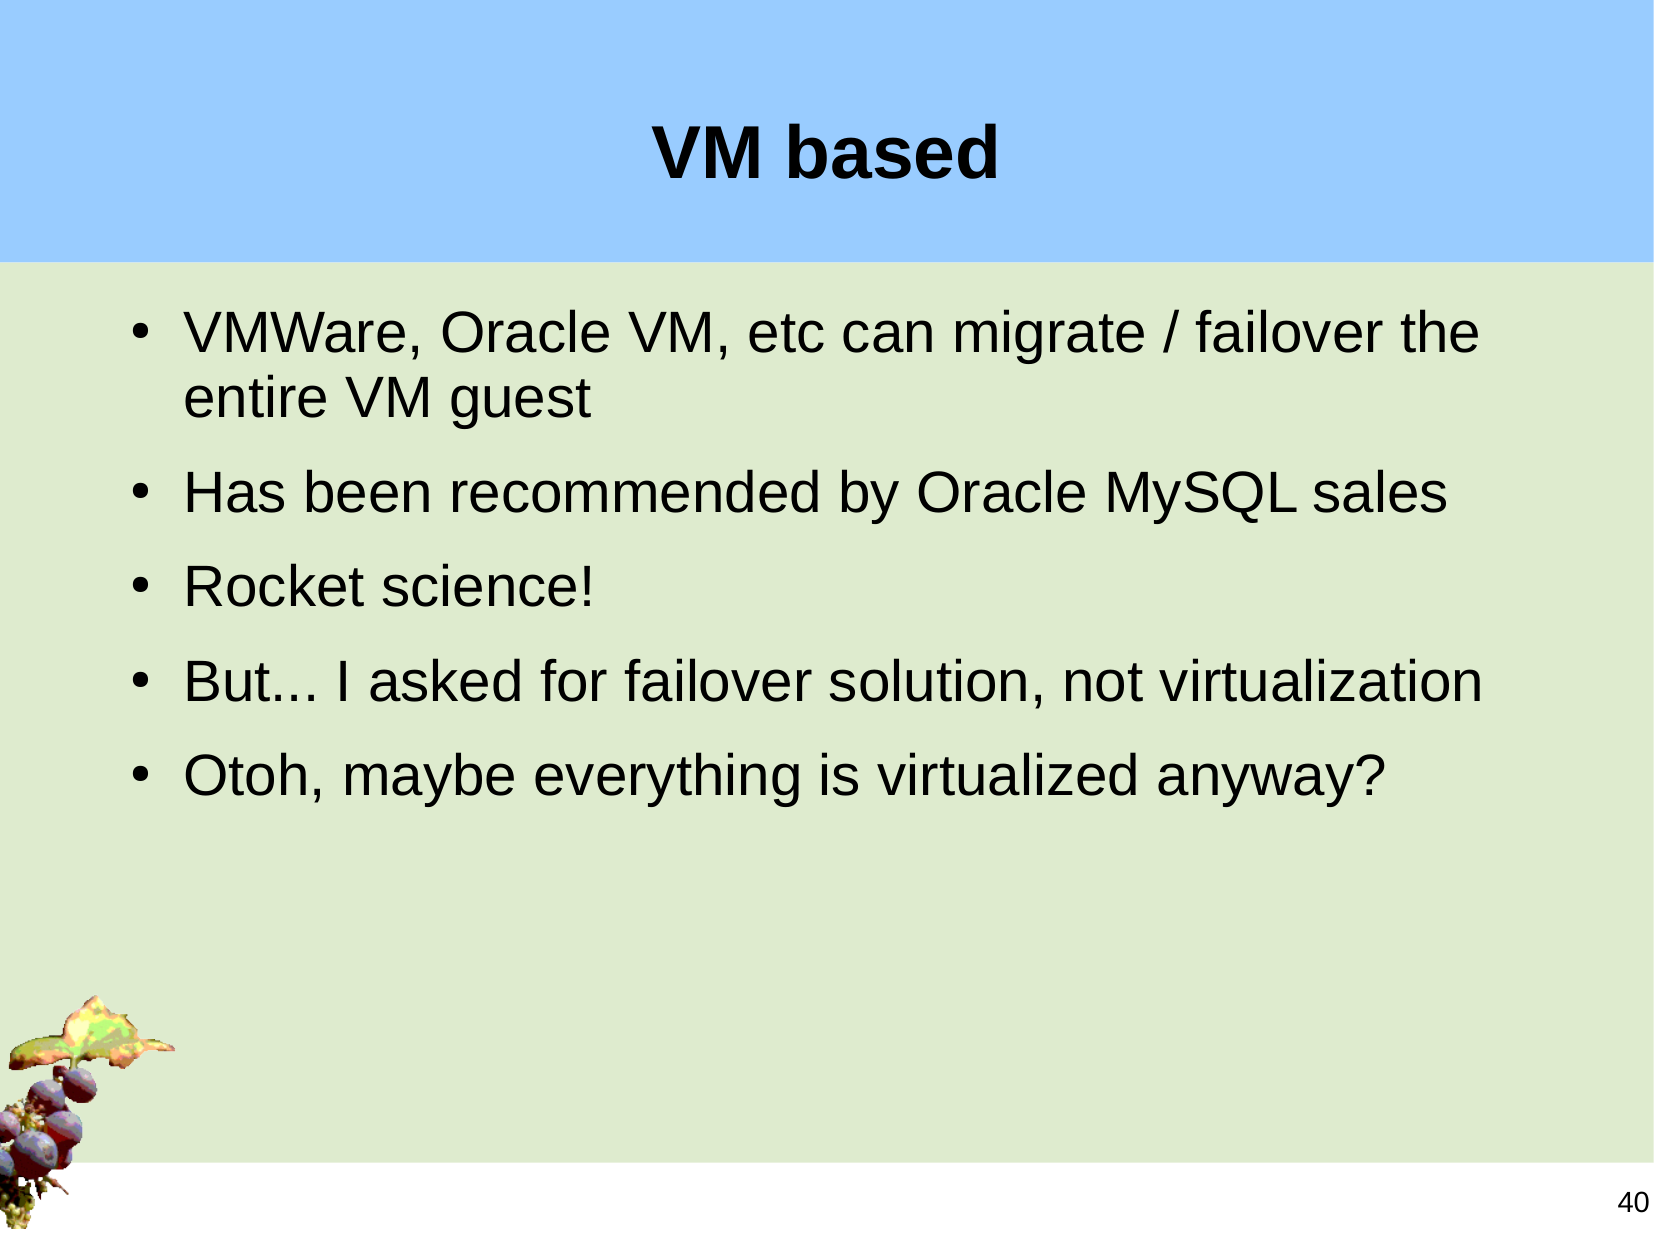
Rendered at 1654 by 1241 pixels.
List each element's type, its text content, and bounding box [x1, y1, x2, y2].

picture [0, 990, 188, 1229]
list VMWare, Oracle VM, etc can migrate / failover the entire VM guest Has been recommended by Oracle MySQL sales Rocket science! But... I asked for failover solution, not virtualization Otoh, maybe everything is virtualized anyway? [112, 300, 1571, 1126]
title VM based [82, 49, 1571, 257]
